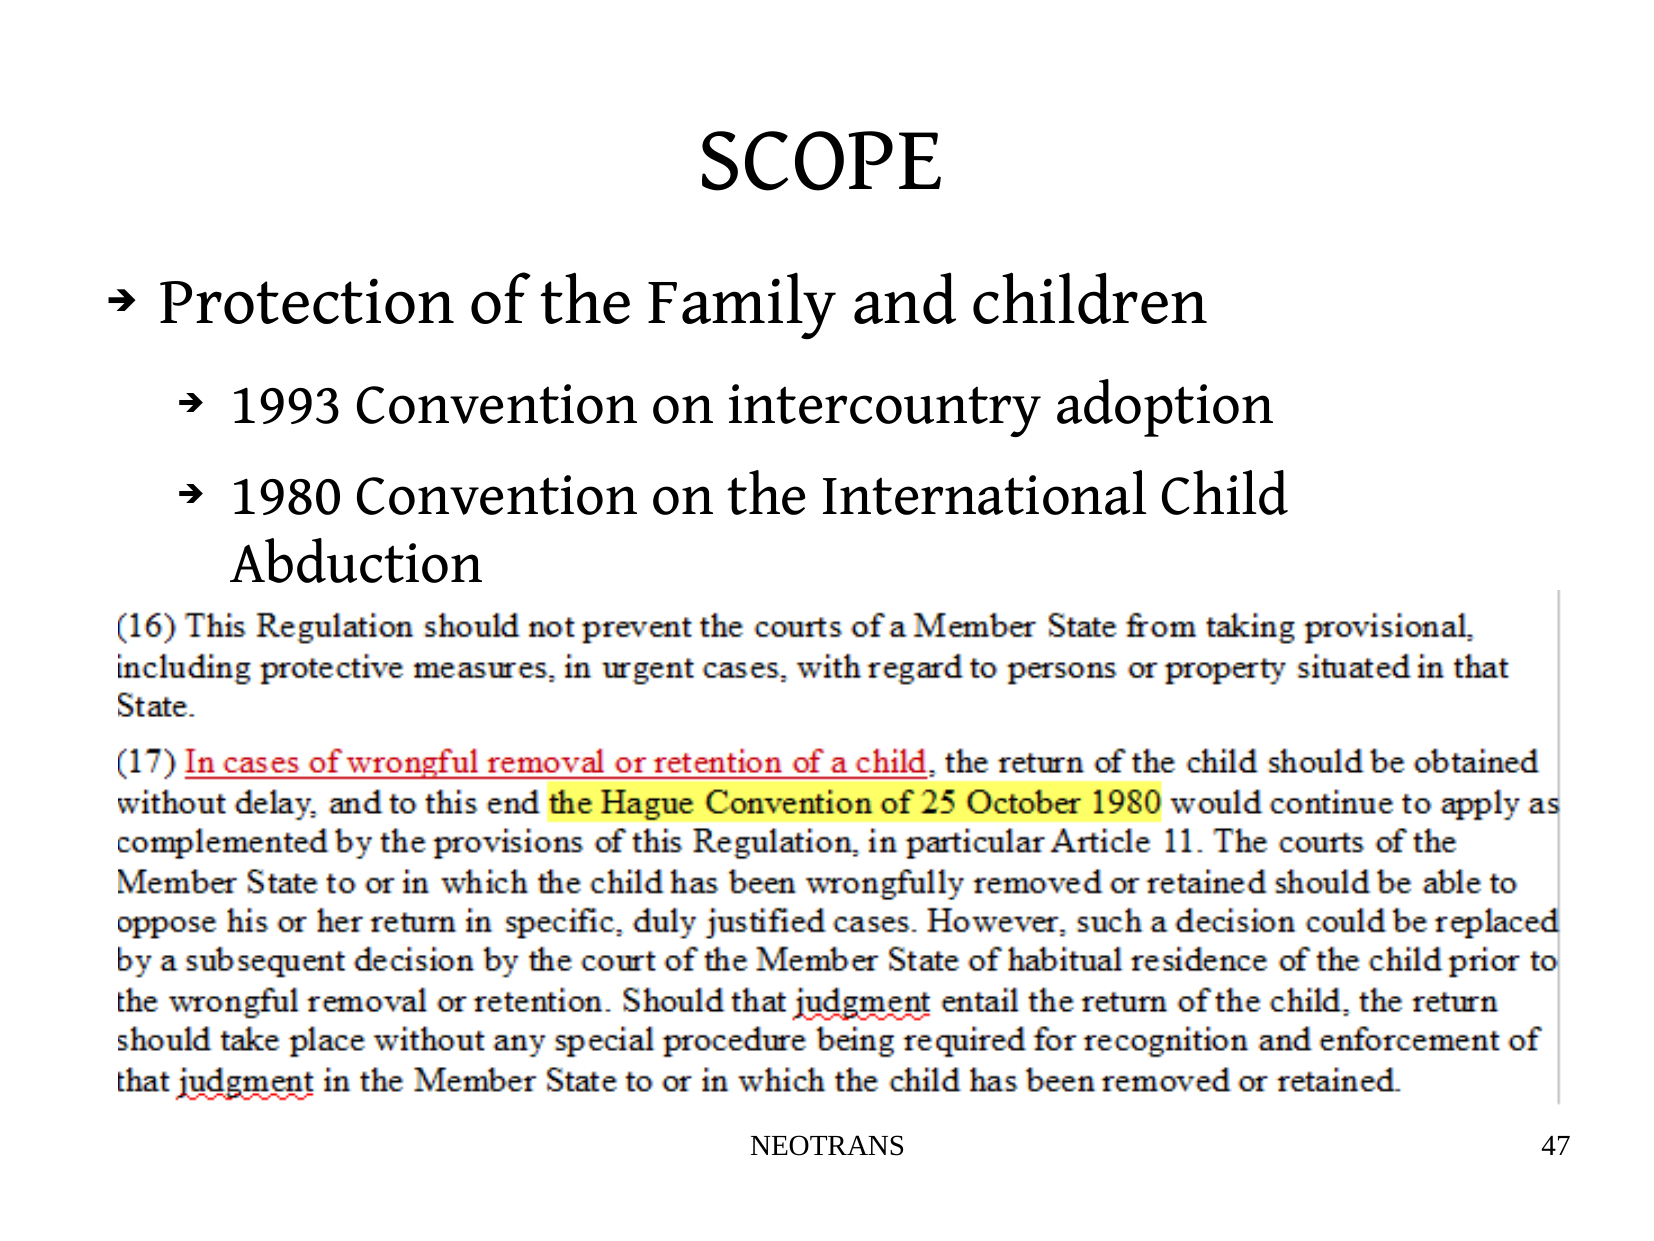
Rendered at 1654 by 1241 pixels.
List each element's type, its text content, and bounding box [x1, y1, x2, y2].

list Protection of the Family and children 1993 Convention on intercountry adoption 1980 Convention on the International Child Abduction [88, 265, 1542, 599]
picture [118, 590, 1565, 1123]
title SCOPE [76, 58, 1565, 266]
